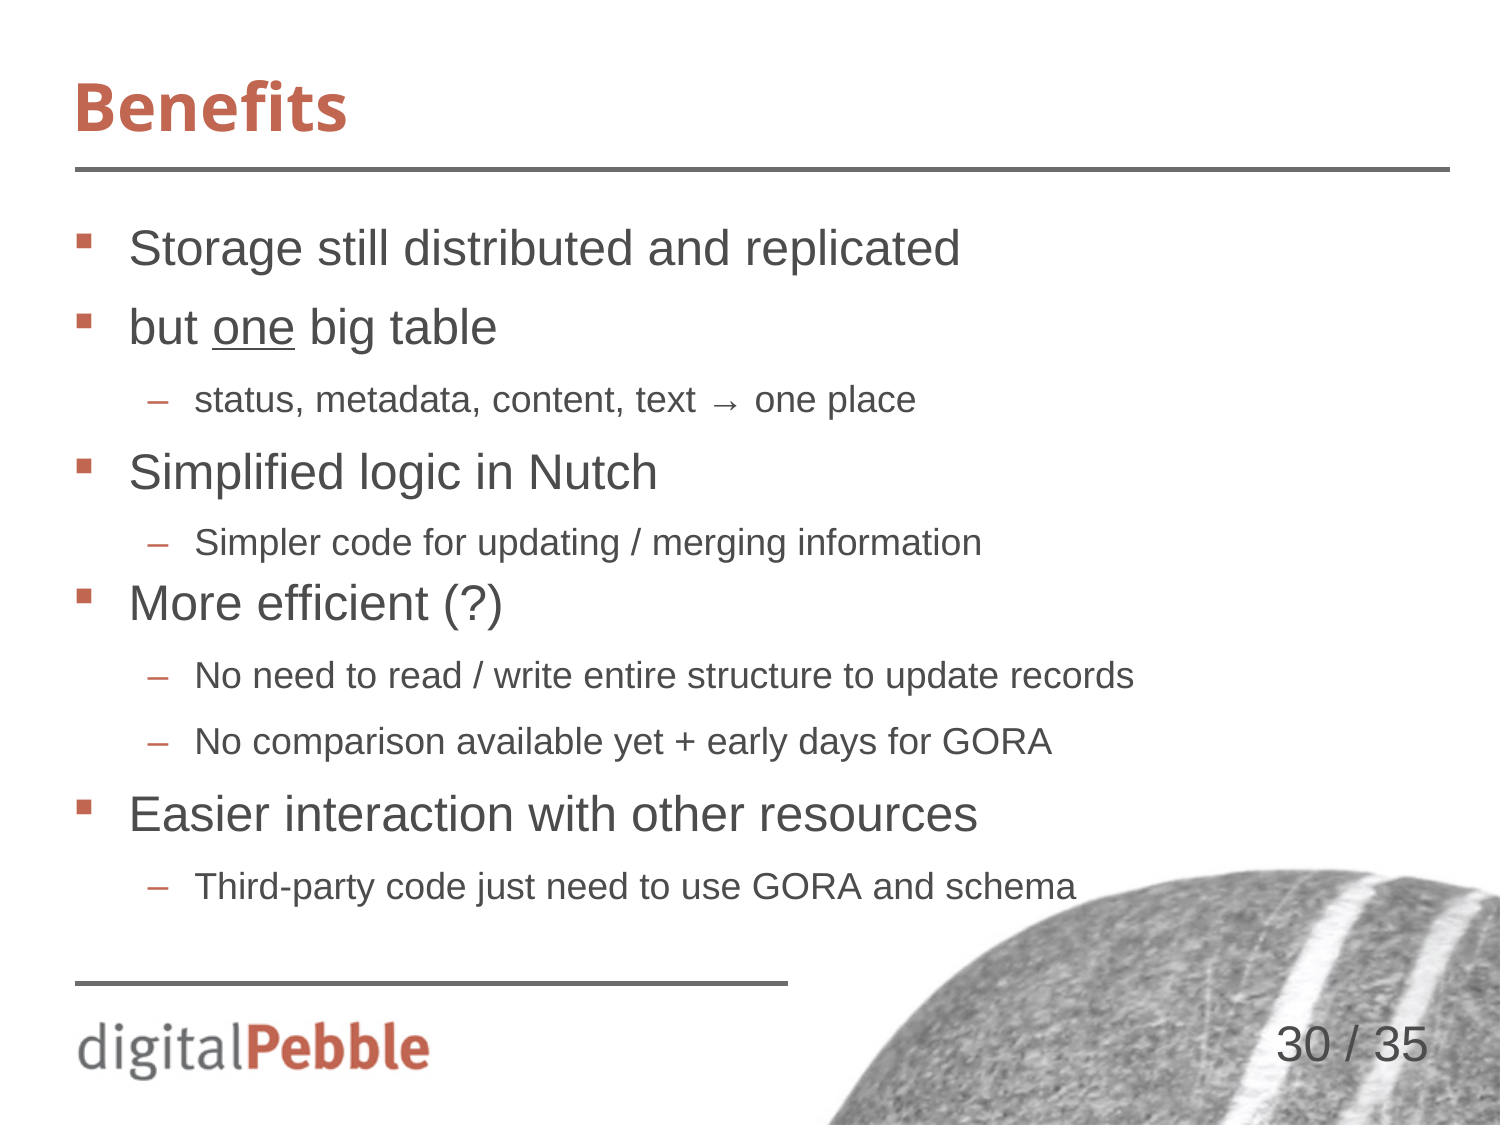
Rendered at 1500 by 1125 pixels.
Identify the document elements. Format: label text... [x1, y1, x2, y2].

picture [0, 0, 1500, 1125]
title Benefits [57, 37, 1438, 174]
list Storage still distributed and replicated but one big table status, metadata, content, text → one place Simplified logic in Nutch Simpler code for updating / merging information More efficient (?) No need to read / write entire structure to update records No comparison available yet + early days for GORA Easier interaction with other resources Third-party code just need to use GORA and schema [57, 212, 1438, 955]
